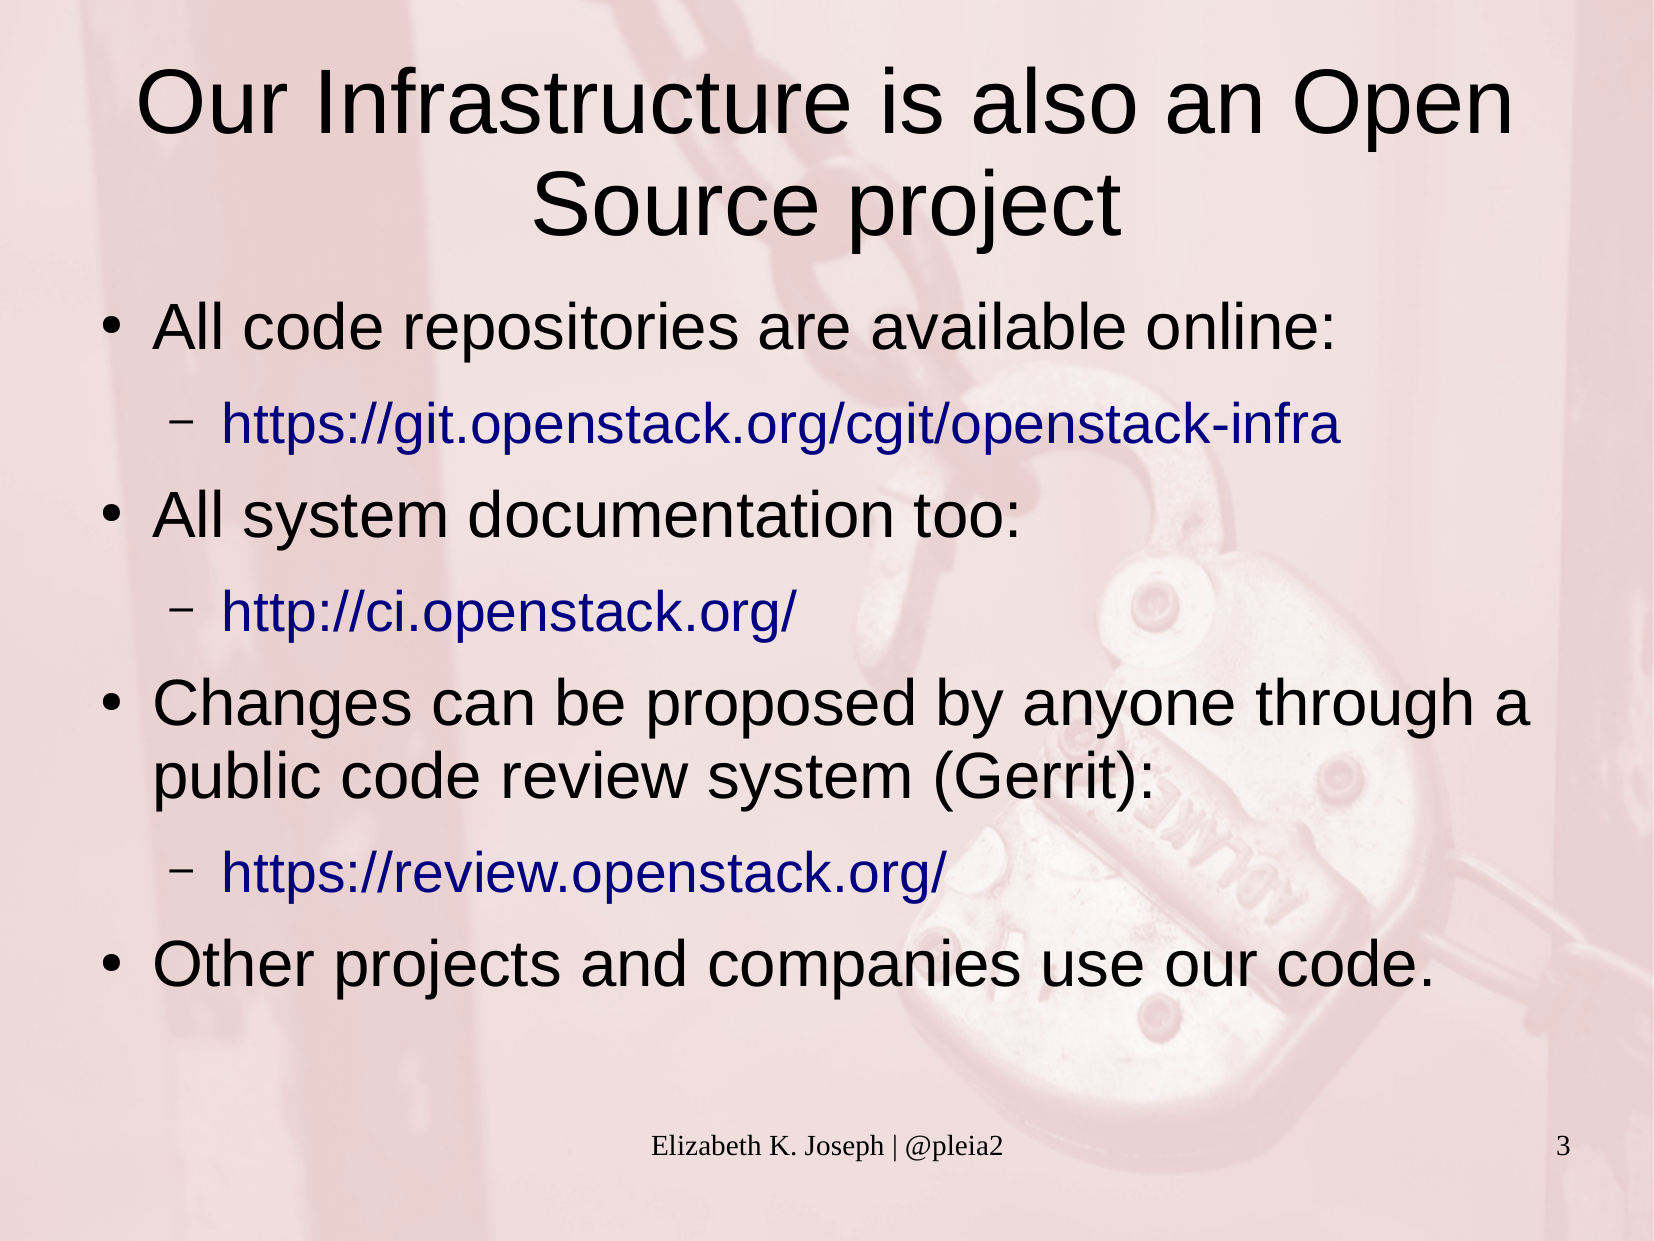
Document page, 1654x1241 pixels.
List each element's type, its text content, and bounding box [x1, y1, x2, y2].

title Our Infrastructure is also an Open Source project [82, 49, 1571, 257]
picture [0, 0, 1654, 1241]
list All code repositories are available online: https://git.openstack.org/cgit/openstack-infra All system documentation too: http://ci.openstack.org/ Changes can be proposed by anyone through a public code review system (Gerrit): https://review.openstack.org/ Other projects and companies use our code. [82, 290, 1571, 1010]
